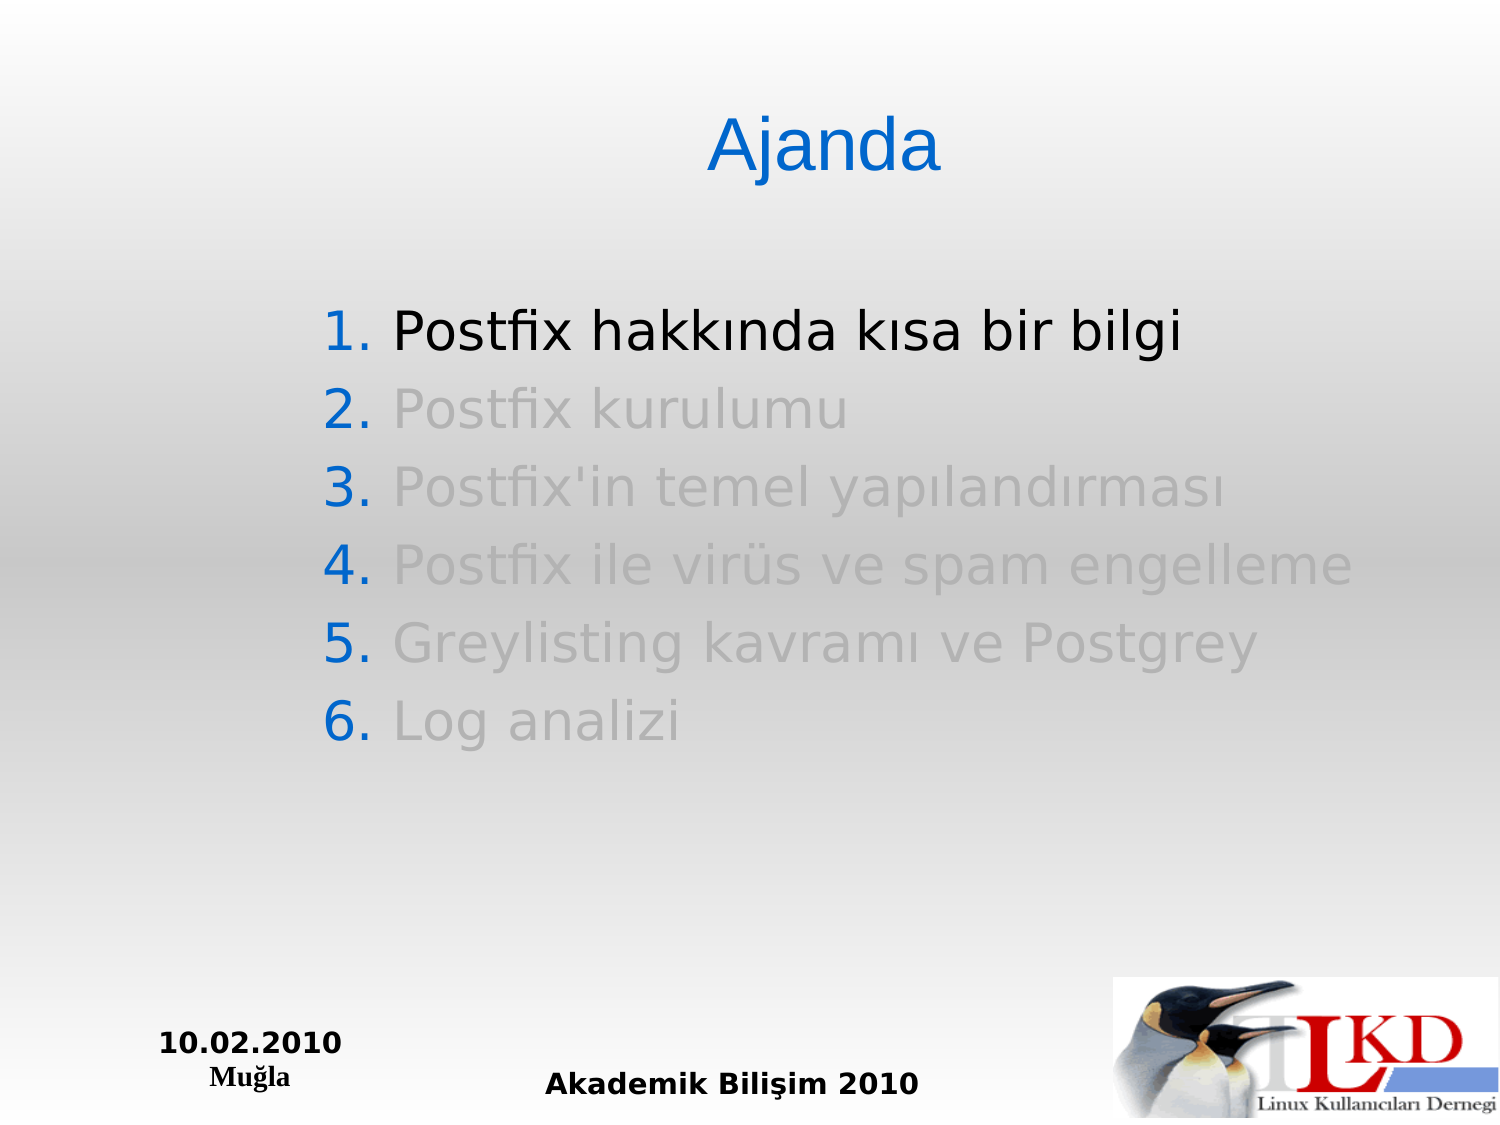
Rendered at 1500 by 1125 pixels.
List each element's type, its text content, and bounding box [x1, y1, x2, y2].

list Postfix hakkında kısa bir bilgi Postfix kurulumu Postfix'in temel yapılandırması Postfix ile virüs ve spam engelleme Greylisting kavramı ve Postgrey Log analizi [224, 299, 1425, 975]
picture [1113, 977, 1499, 1118]
title Ajanda [224, 49, 1425, 238]
